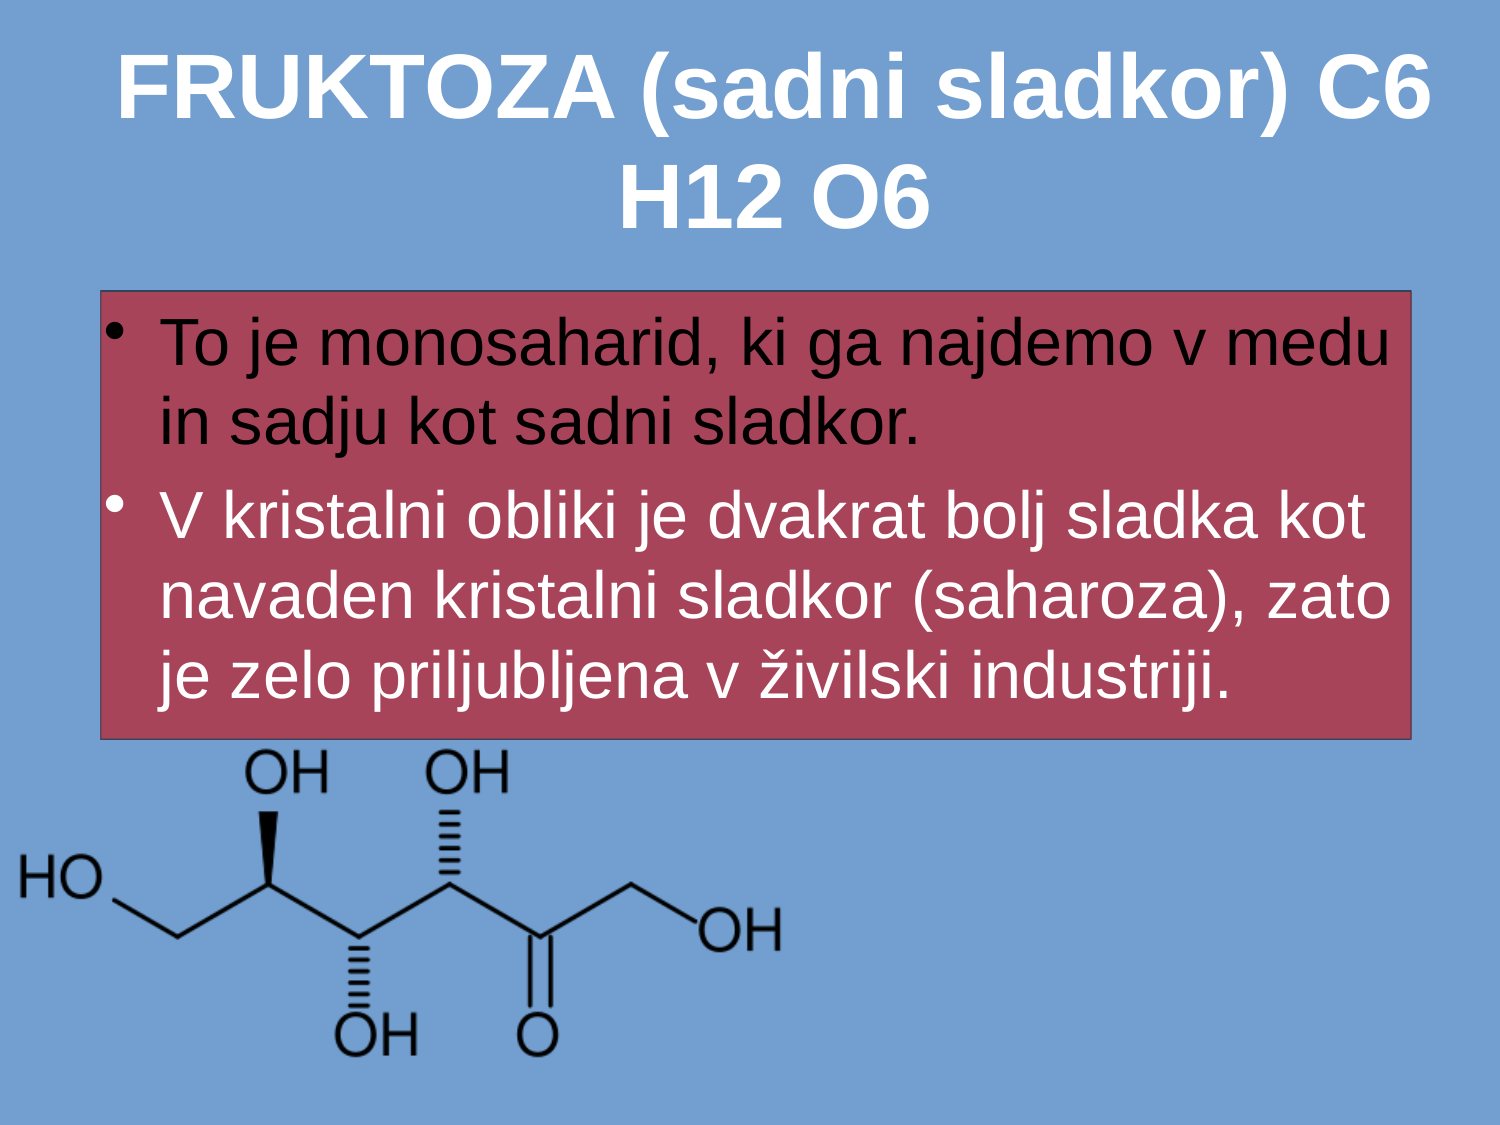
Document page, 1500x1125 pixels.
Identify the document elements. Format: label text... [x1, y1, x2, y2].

picture [0, 727, 810, 1096]
list To je monosaharid, ki ga najdemo v medu in sadju kot sadni sladkor. V kristalni obliki je dvakrat bolj sladka kot navaden kristalni sladkor (saharoza), zato je zelo priljubljena v živilski industriji. [88, 290, 1412, 787]
title FRUKTOZA (sadni sladkor) C6 H12 O6 [100, 42, 1451, 231]
